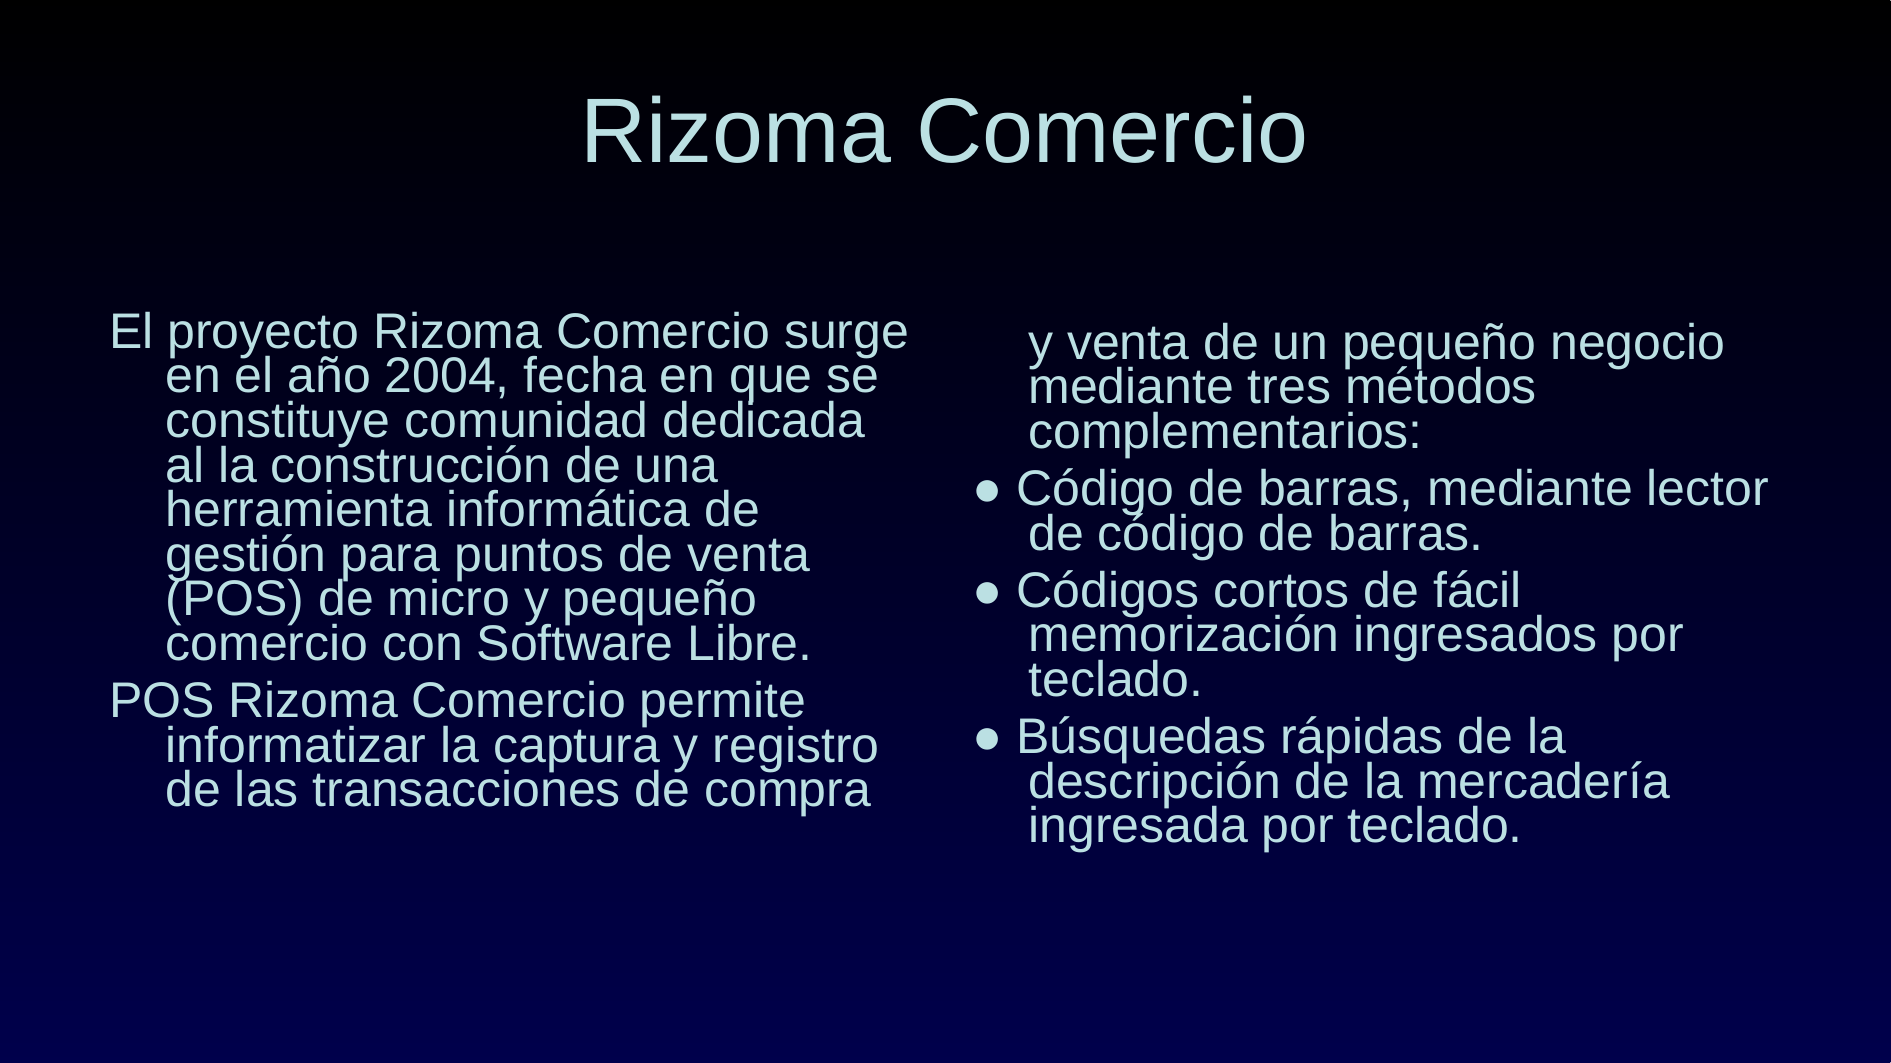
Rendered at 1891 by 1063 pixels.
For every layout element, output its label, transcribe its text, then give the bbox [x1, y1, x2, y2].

title Rizoma Comercio [94, 42, 1796, 220]
list El proyecto Rizoma Comercio surge en el año 2004, fecha en que se constituye comunidad dedicada al la construcción de una herramienta informática de gestión para puntos de venta (POS) de micro y pequeño comercio con Software Libre. POS Rizoma Comercio permite informatizar la captura y registro de las transacciones de compra [94, 247, 933, 950]
list y venta de un pequeño negocio mediante tres métodos complementarios: ● Código de barras, mediante lector de código de barras. ● Códigos cortos de fácil memorización ingresados por teclado. ● Búsquedas rápidas de la descripción de la mercadería ingresada por teclado. [957, 247, 1796, 950]
